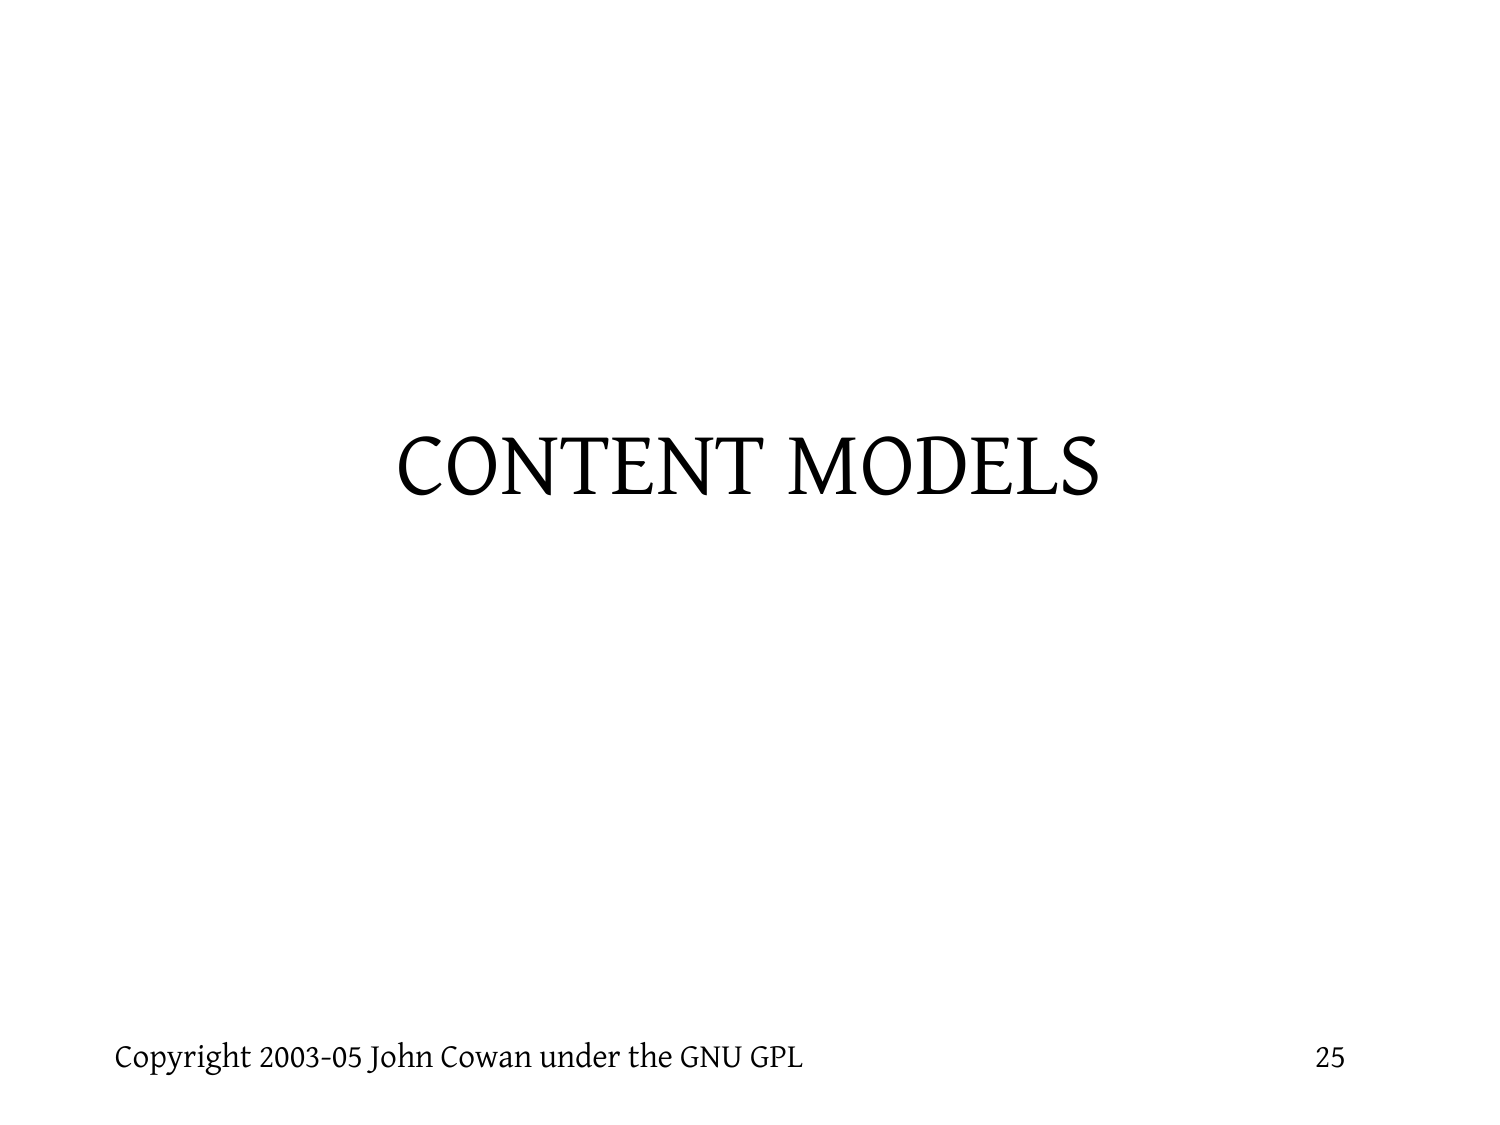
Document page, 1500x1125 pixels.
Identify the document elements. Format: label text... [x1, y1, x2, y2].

title CONTENT MODELS [112, 375, 1388, 563]
